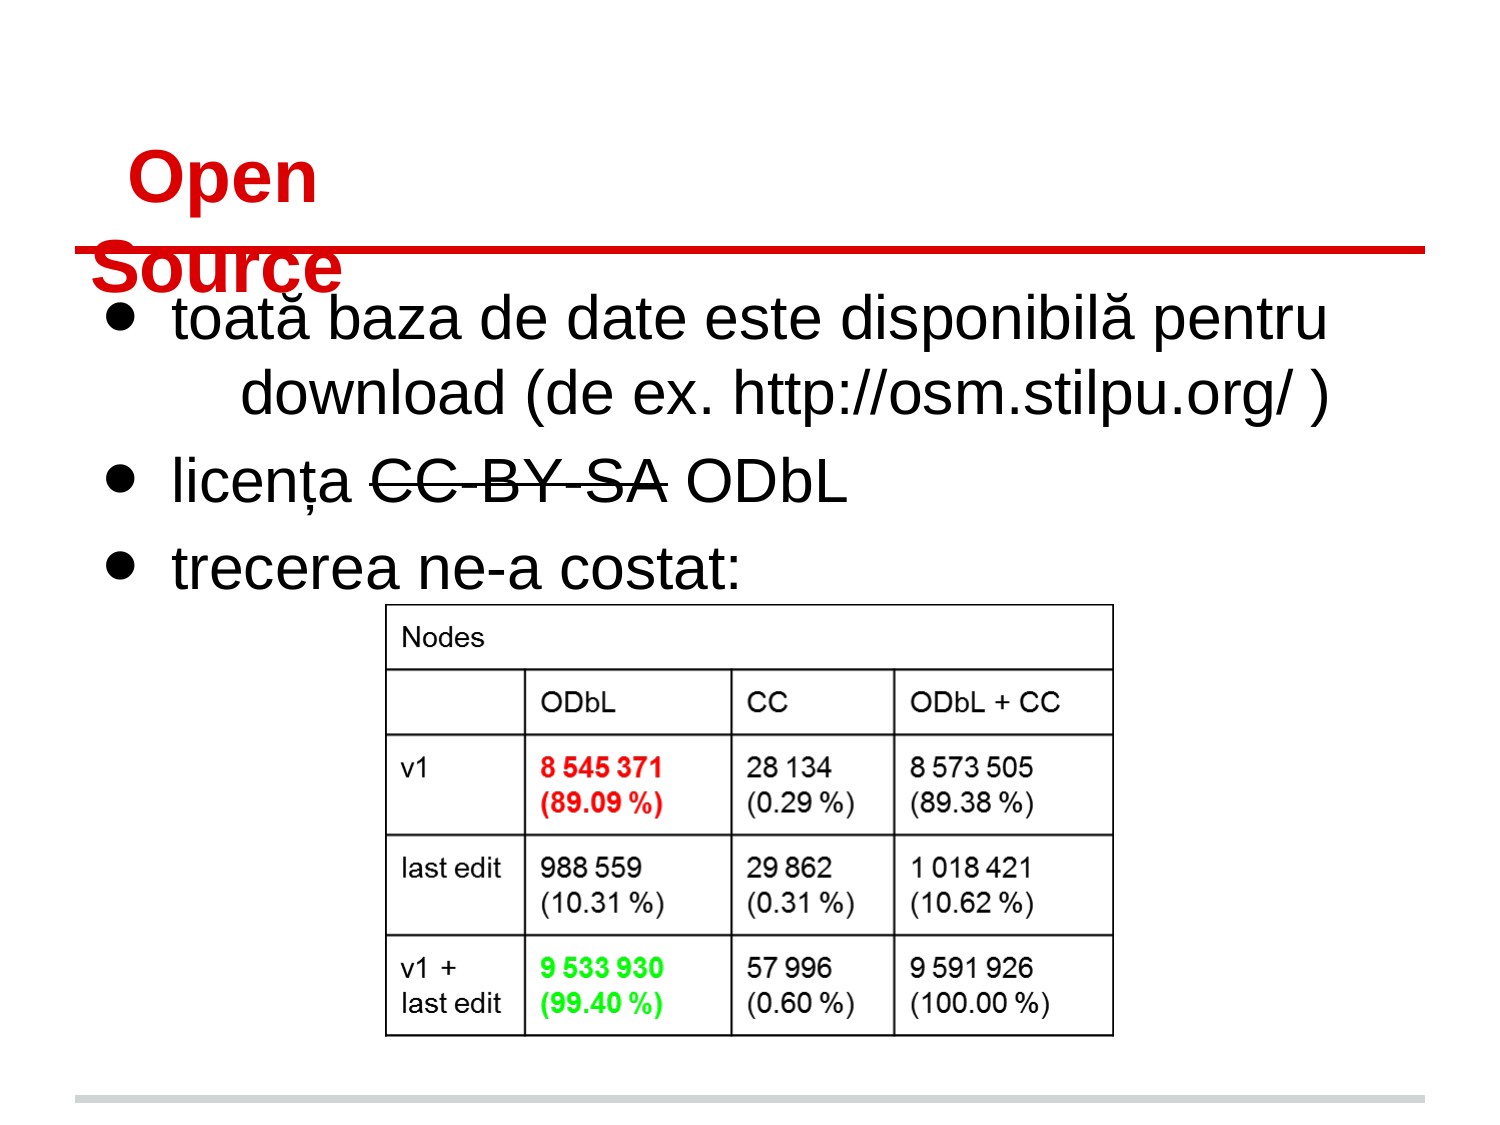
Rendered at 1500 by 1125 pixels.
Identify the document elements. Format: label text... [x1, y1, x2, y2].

list toată baza de date este disponibilă pentru download (de ex. http://osm.stilpu.org/ ) licența CC-BY-SA ODbL trecerea ne-a costat: [75, 262, 1426, 1078]
title Open Source [75, 45, 1426, 233]
picture [385, 605, 1114, 1039]
